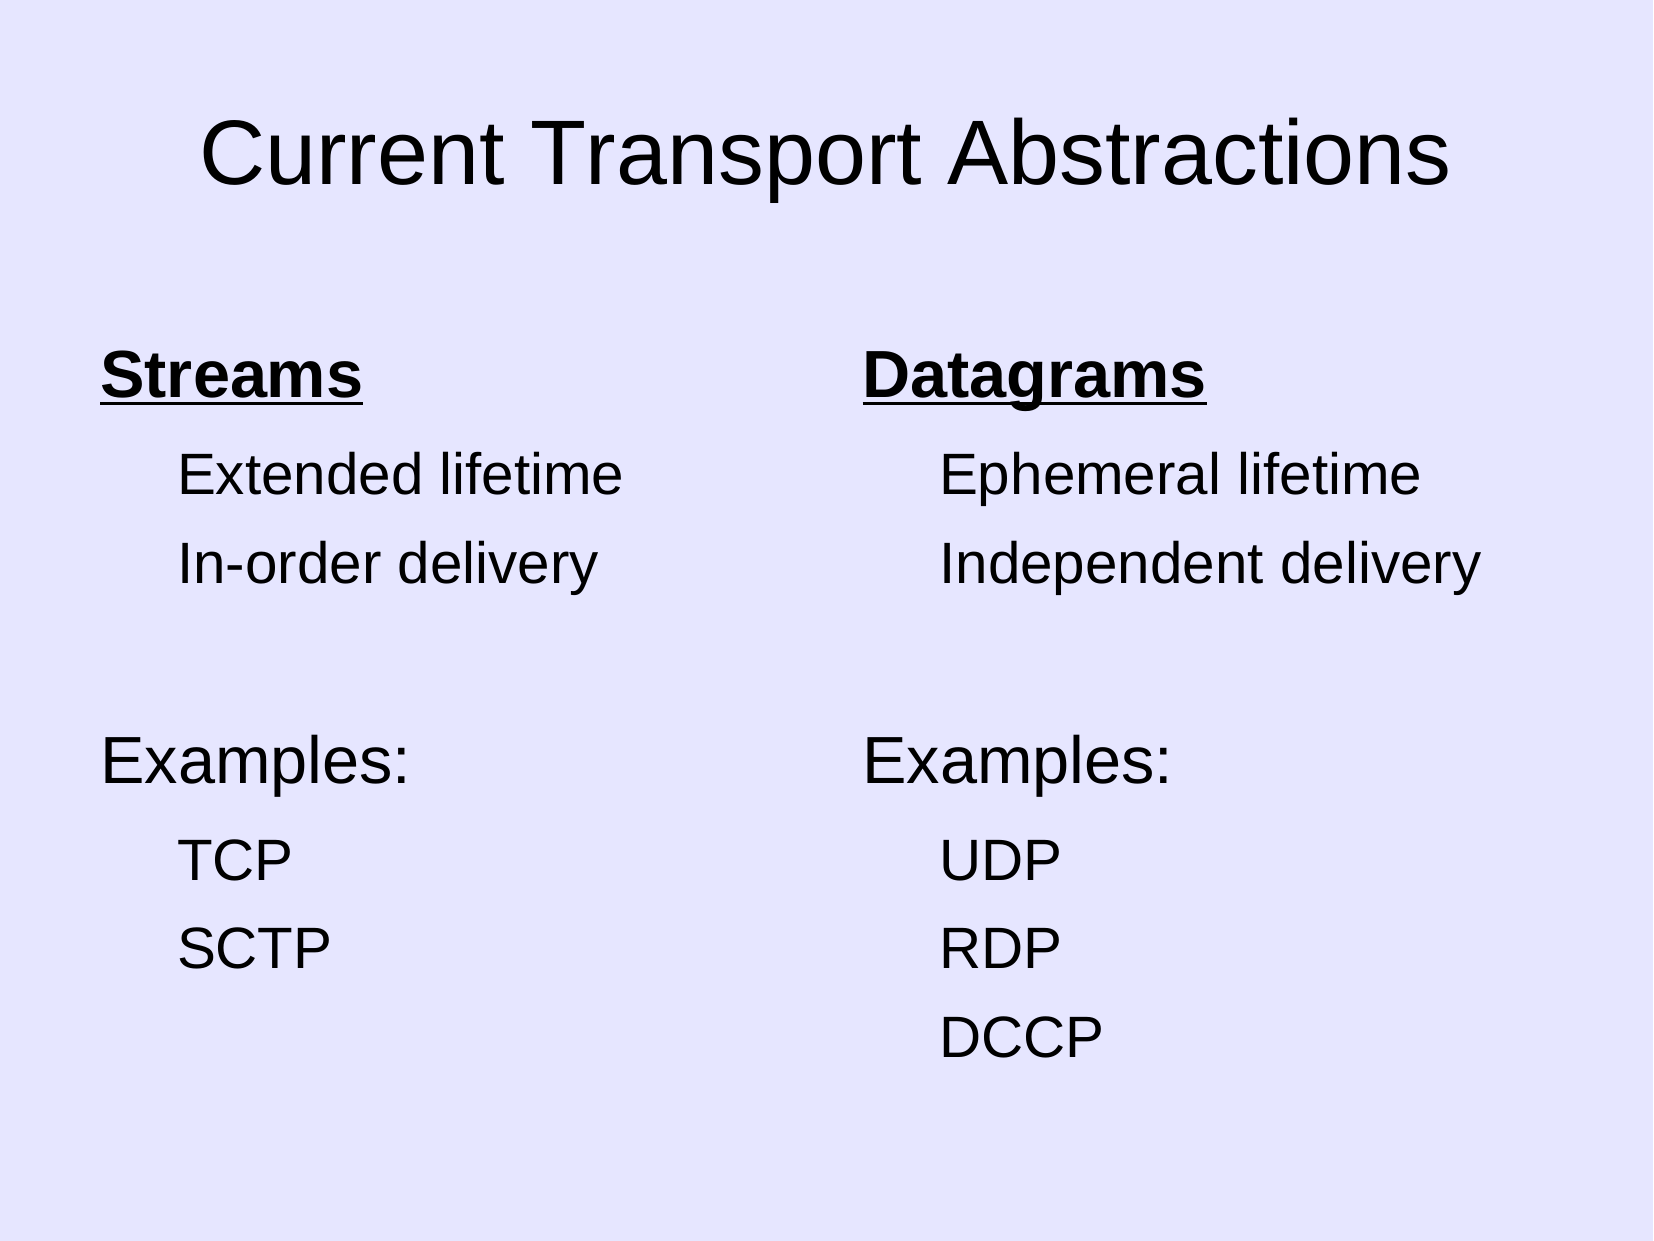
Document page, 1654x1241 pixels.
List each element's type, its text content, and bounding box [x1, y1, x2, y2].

title Current Transport Abstractions [82, 49, 1571, 257]
list Datagrams Ephemeral lifetime Independent delivery Examples: UDP RDP DCCP [844, 337, 1571, 1106]
list Streams Extended lifetime In-order delivery Examples: TCP SCTP [82, 337, 809, 1109]
